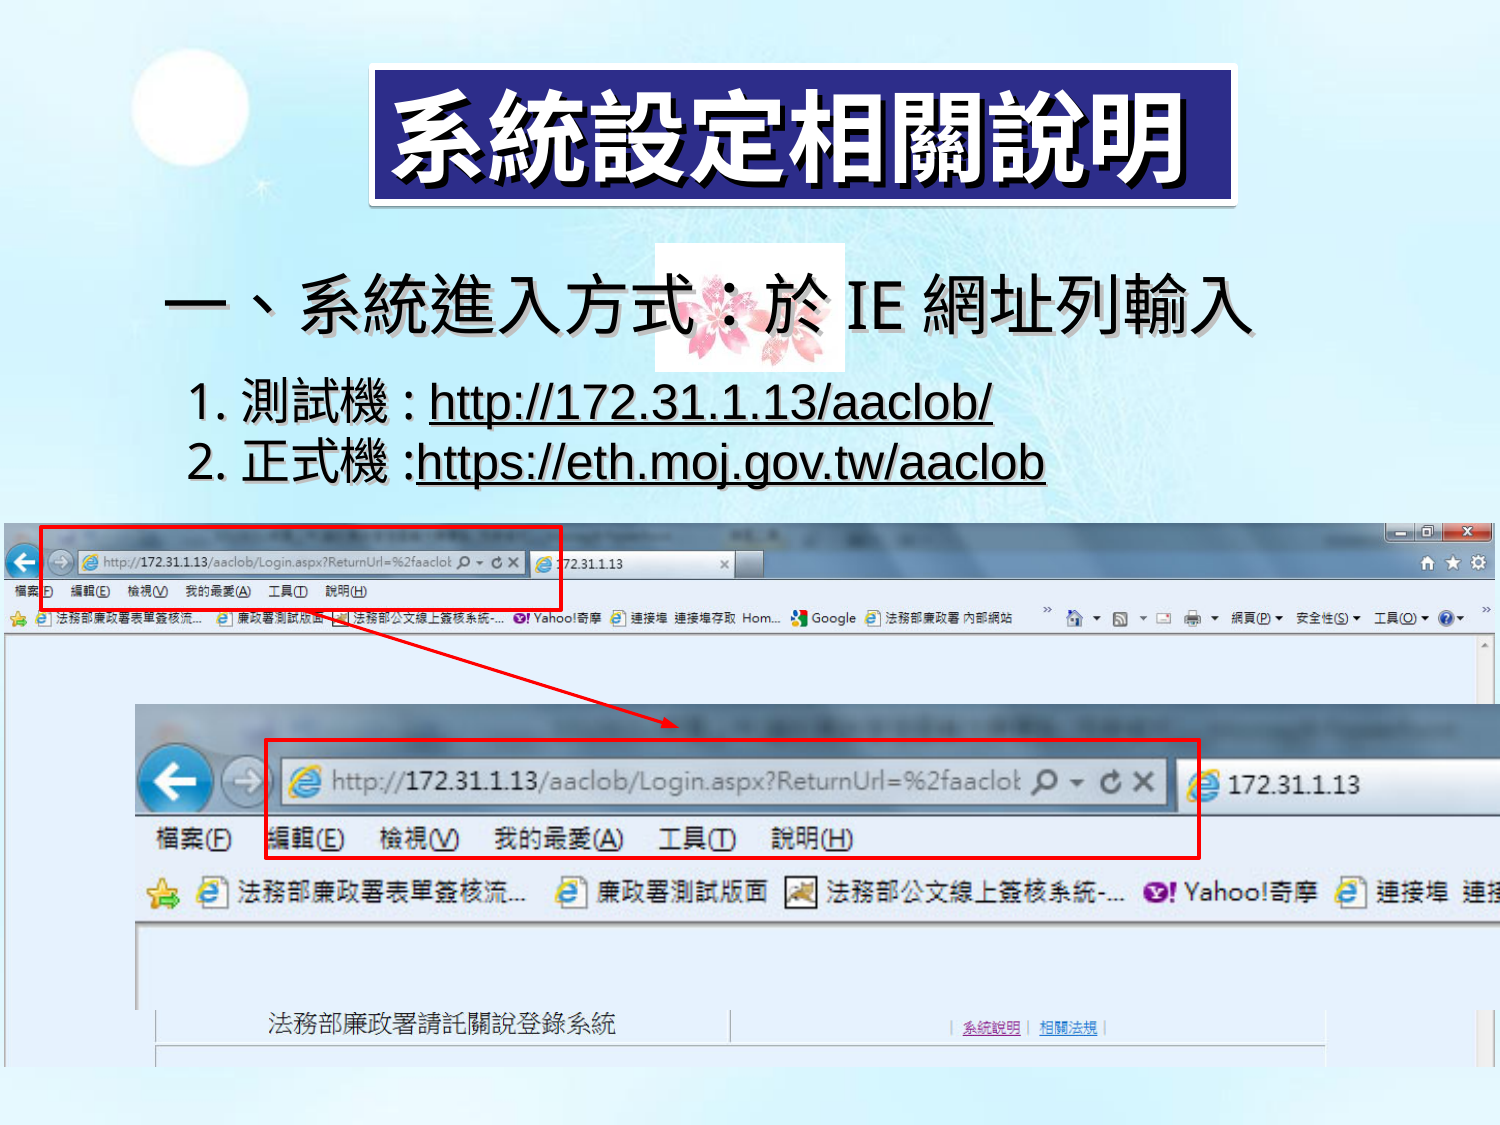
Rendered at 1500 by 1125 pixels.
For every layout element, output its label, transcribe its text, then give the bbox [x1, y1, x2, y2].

text_box 1.測試機: http://172.31.1.13/aaclob/ 2.正式機: https://eth.moj.gov.tw/aaclob [171, 361, 1070, 498]
title 系統設定相關說明 [372, 66, 1235, 203]
picture [0, 0, 1500, 1125]
text_box 一、系統進入方式：於IE網址列輸入 [147, 255, 1244, 352]
